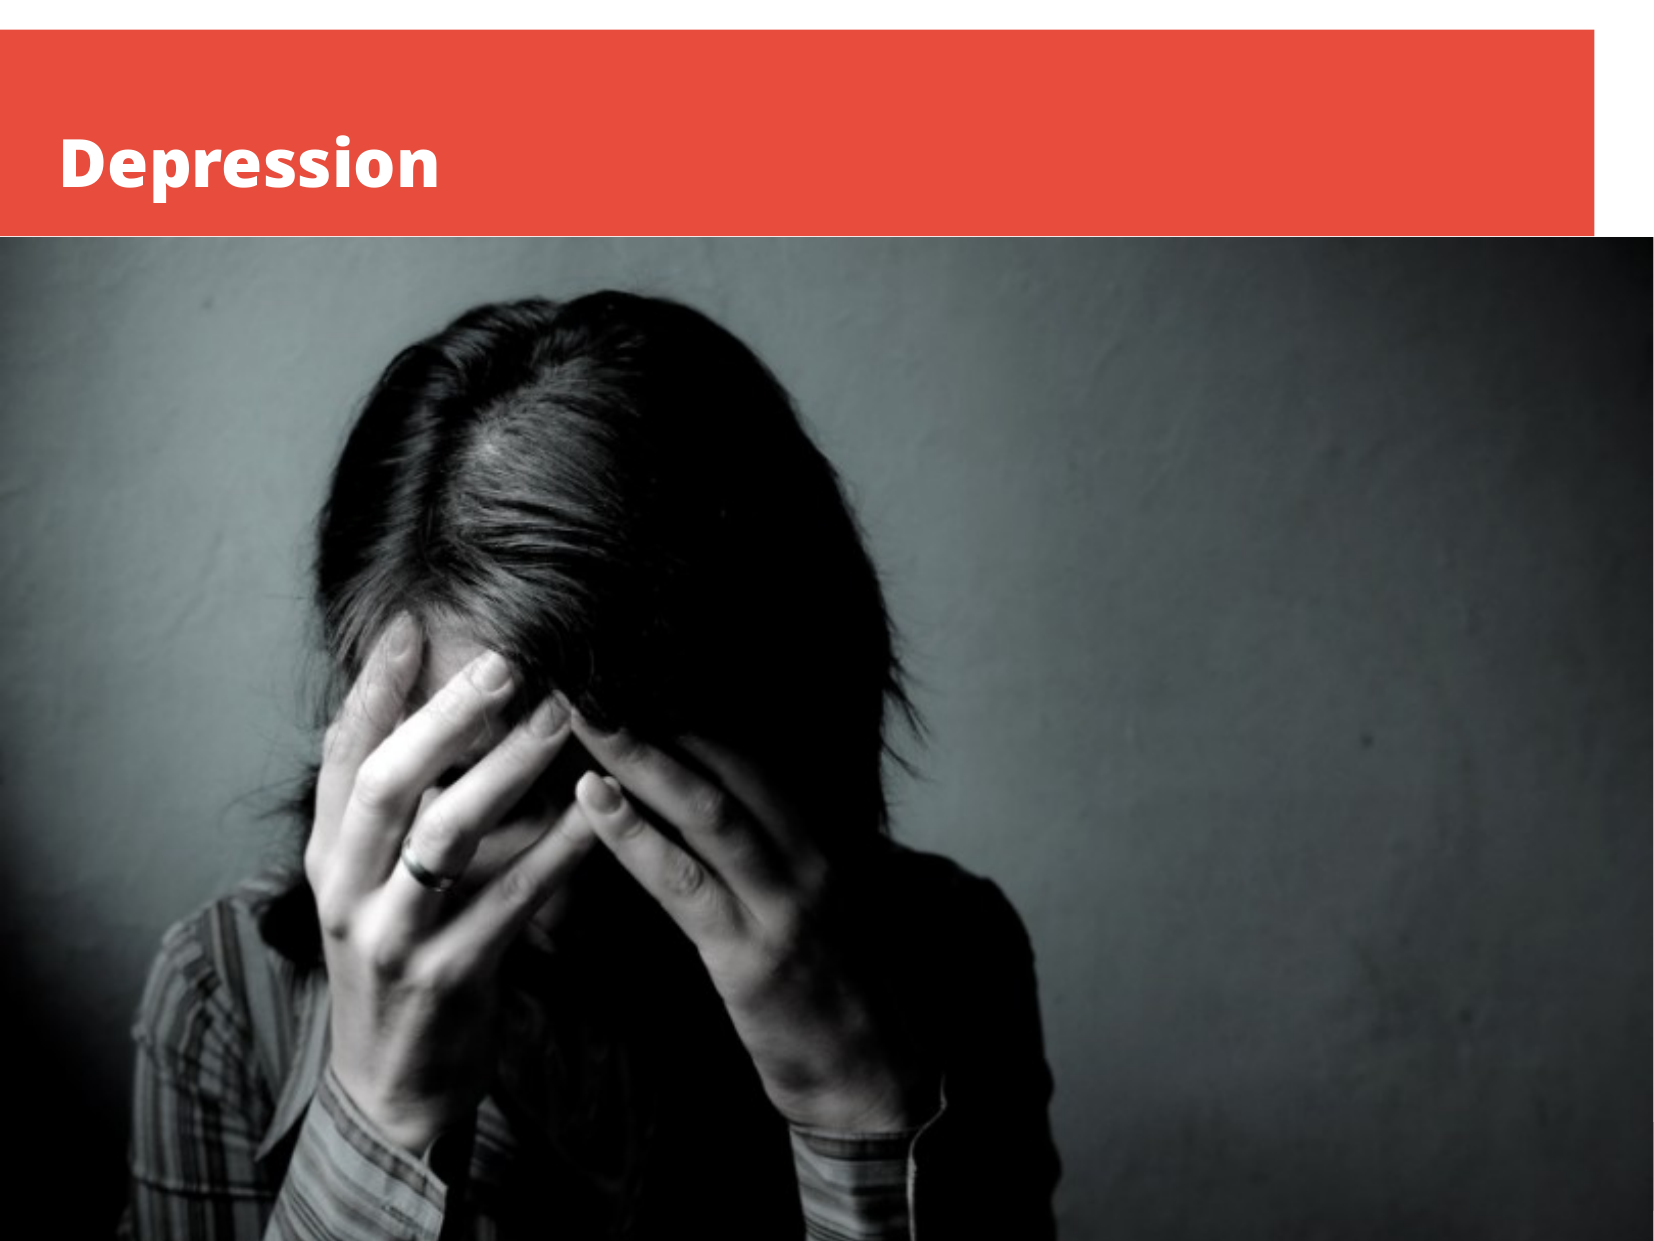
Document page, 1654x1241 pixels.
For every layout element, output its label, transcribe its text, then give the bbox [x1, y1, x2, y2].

picture [0, 237, 1654, 1241]
title Depression [59, 59, 1595, 207]
